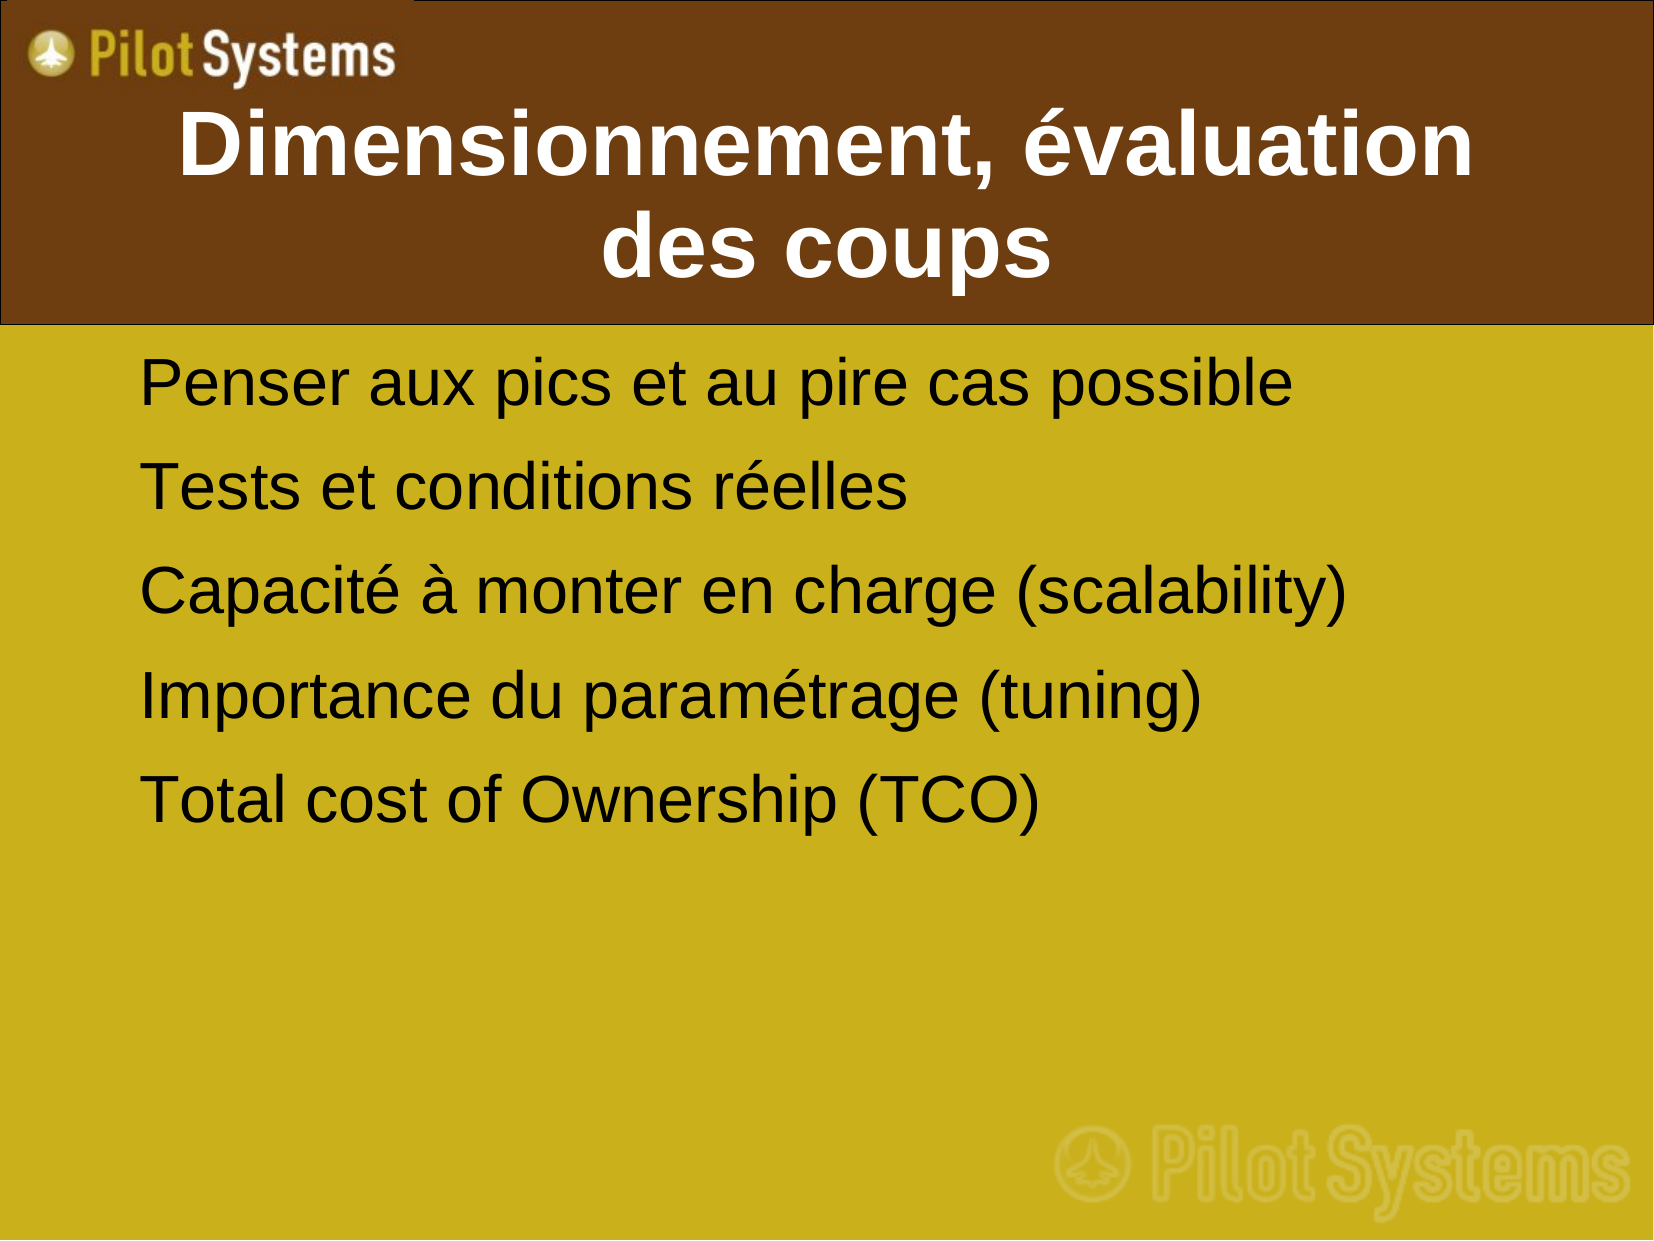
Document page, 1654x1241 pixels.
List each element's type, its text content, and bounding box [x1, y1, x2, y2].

picture [7, 0, 414, 115]
picture [1051, 1114, 1642, 1235]
title Dimensionnement, évaluation des coups [121, 91, 1534, 299]
list Penser aux pics et au pire cas possible Tests et conditions réelles Capacité à monter en charge (scalability) Importance du paramétrage (tuning) Total cost of Ownership (TCO) [121, 344, 1534, 1211]
